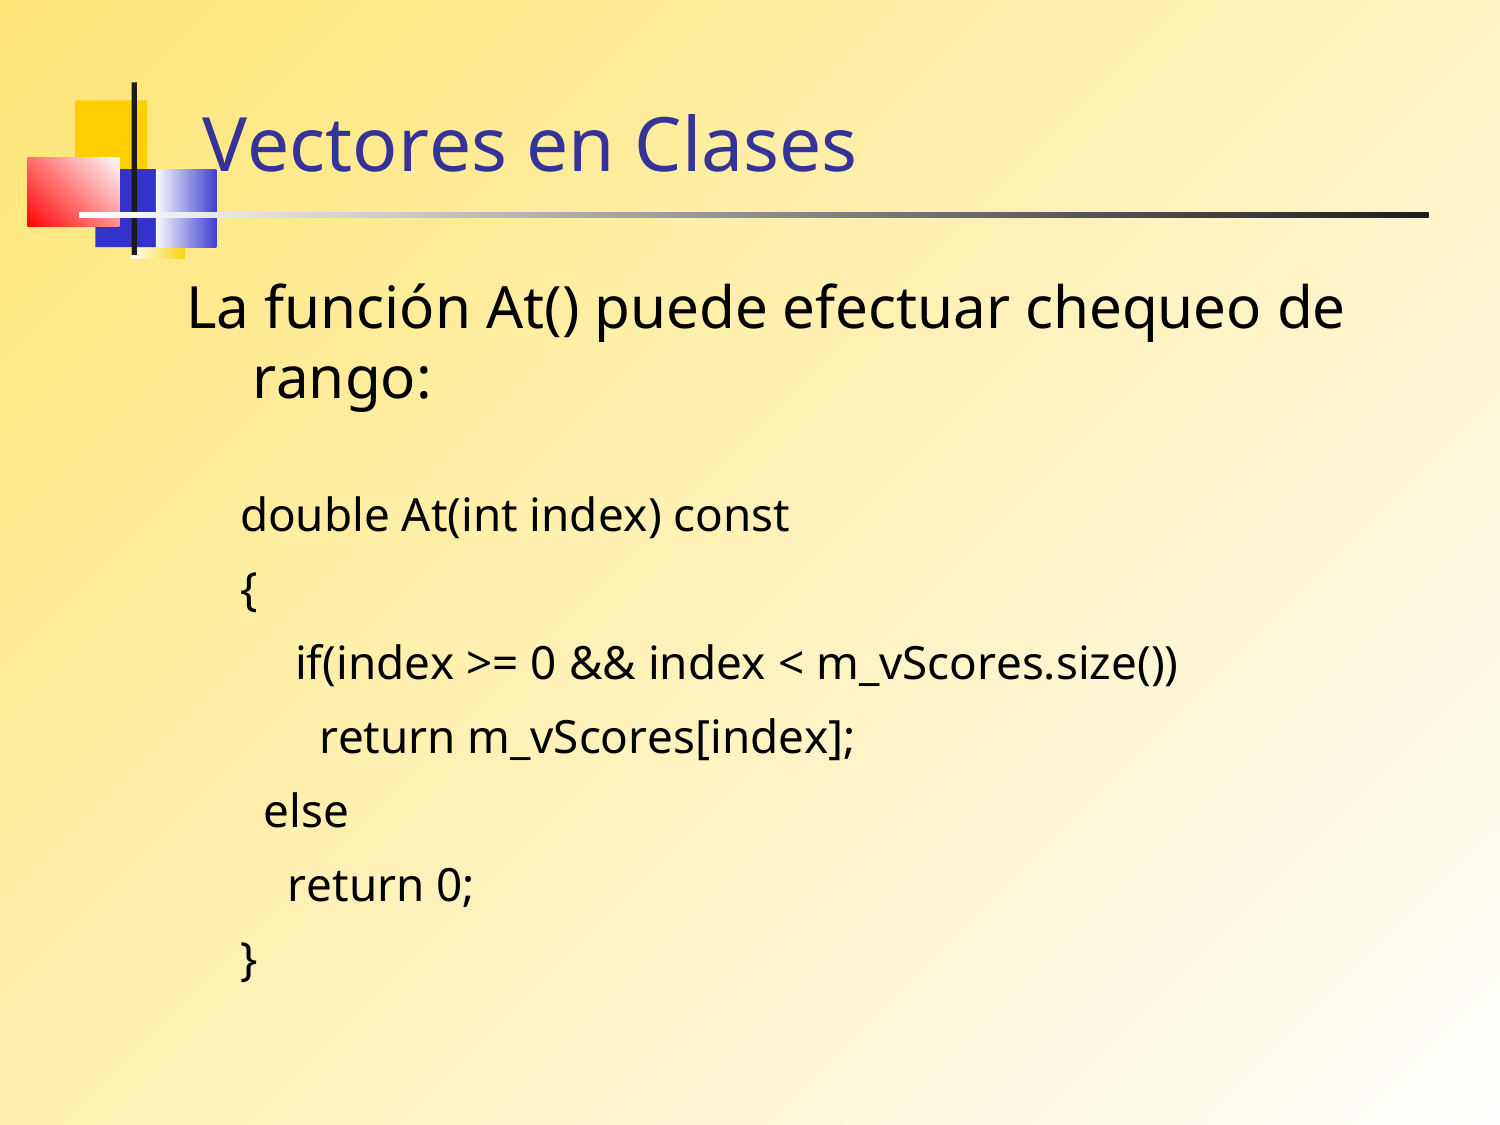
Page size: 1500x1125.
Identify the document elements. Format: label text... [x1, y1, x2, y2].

list double At(int index) const { if(index >= 0 && index < m_vScores.size())‏ return m_vScores[index]; else return 0; } [225, 474, 1426, 1013]
text_box La función At() puede efectuar chequeo de rango: [162, 262, 1438, 418]
title Vectores en Clases [187, 37, 1466, 201]
